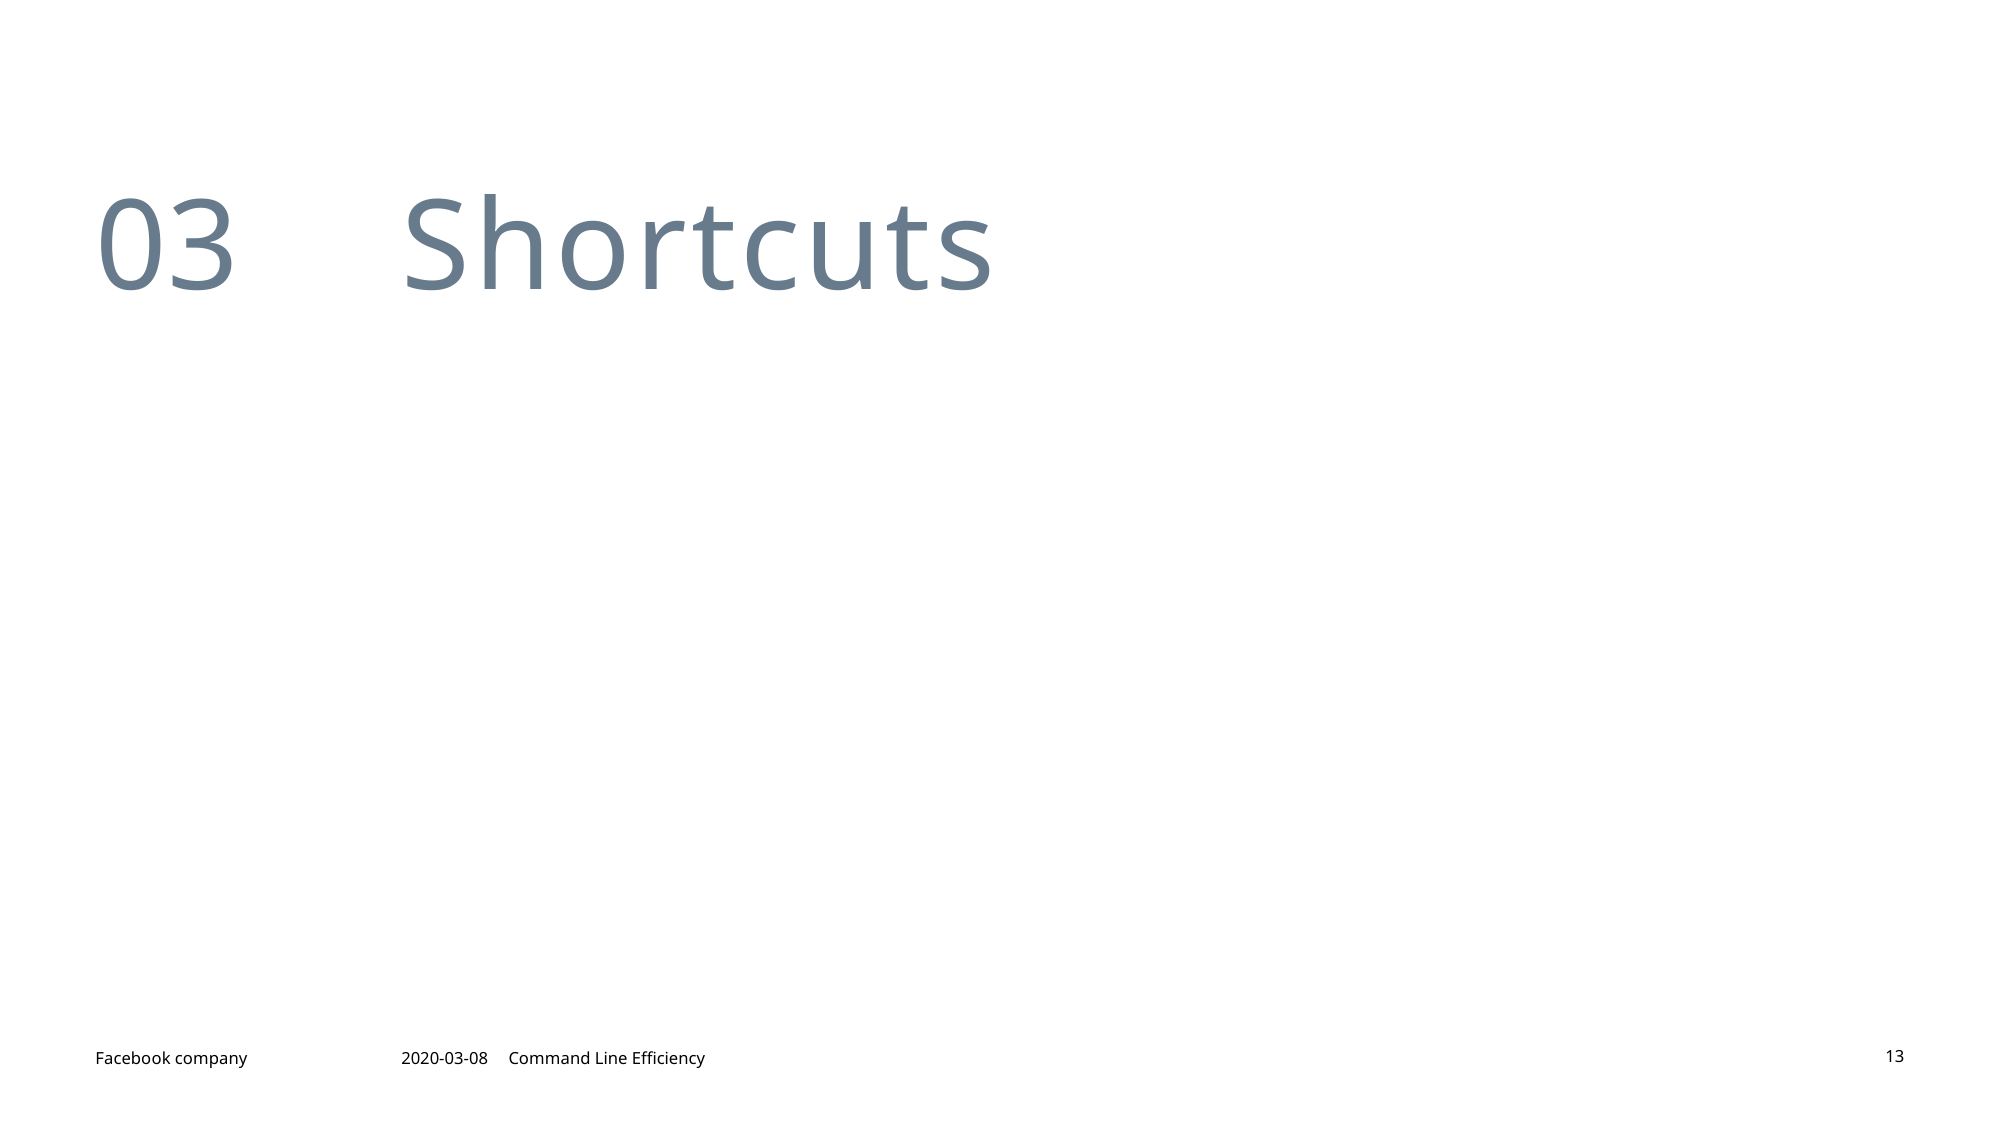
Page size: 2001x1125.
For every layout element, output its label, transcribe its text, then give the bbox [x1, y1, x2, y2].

title Shortcuts [401, 149, 1929, 488]
slide_number 35 [1840, 1047, 1905, 1068]
footer Command Line Efficiency [508, 1047, 1294, 1068]
list 03 [95, 149, 378, 488]
slide_number 2020-03-08 [401, 1047, 508, 1068]
